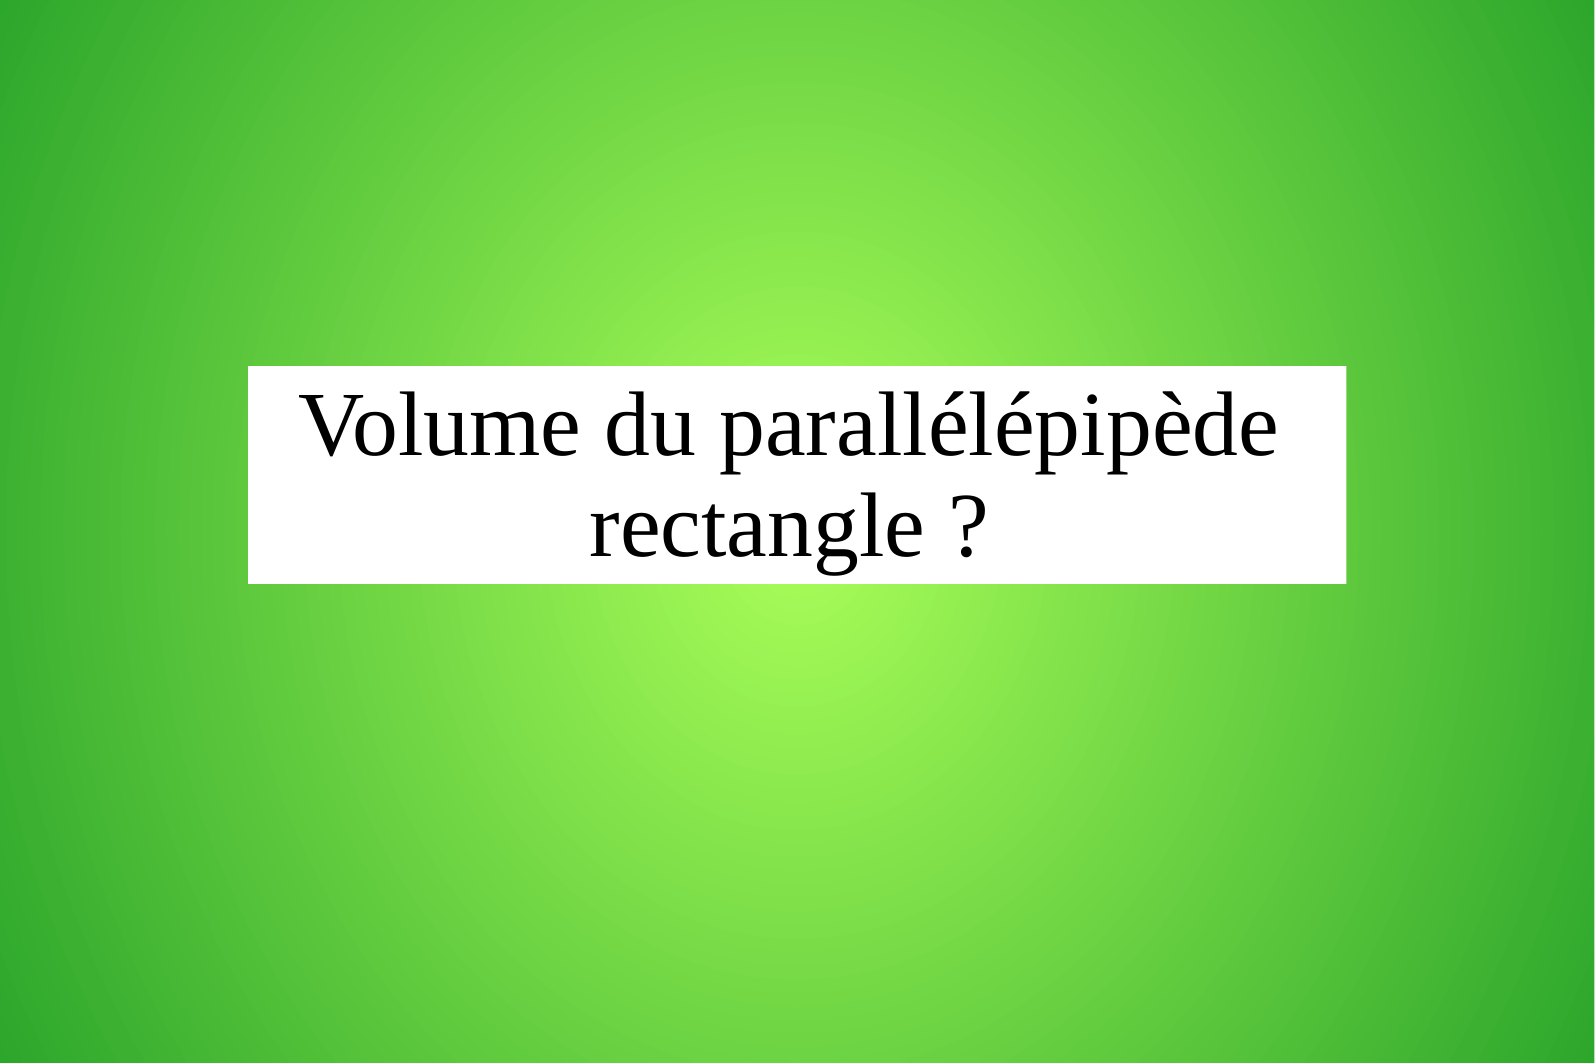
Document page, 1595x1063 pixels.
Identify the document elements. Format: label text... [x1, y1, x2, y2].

picture [0, 0, 1595, 1063]
text_box Volume du parallélépipède rectangle ? [248, 366, 1347, 584]
